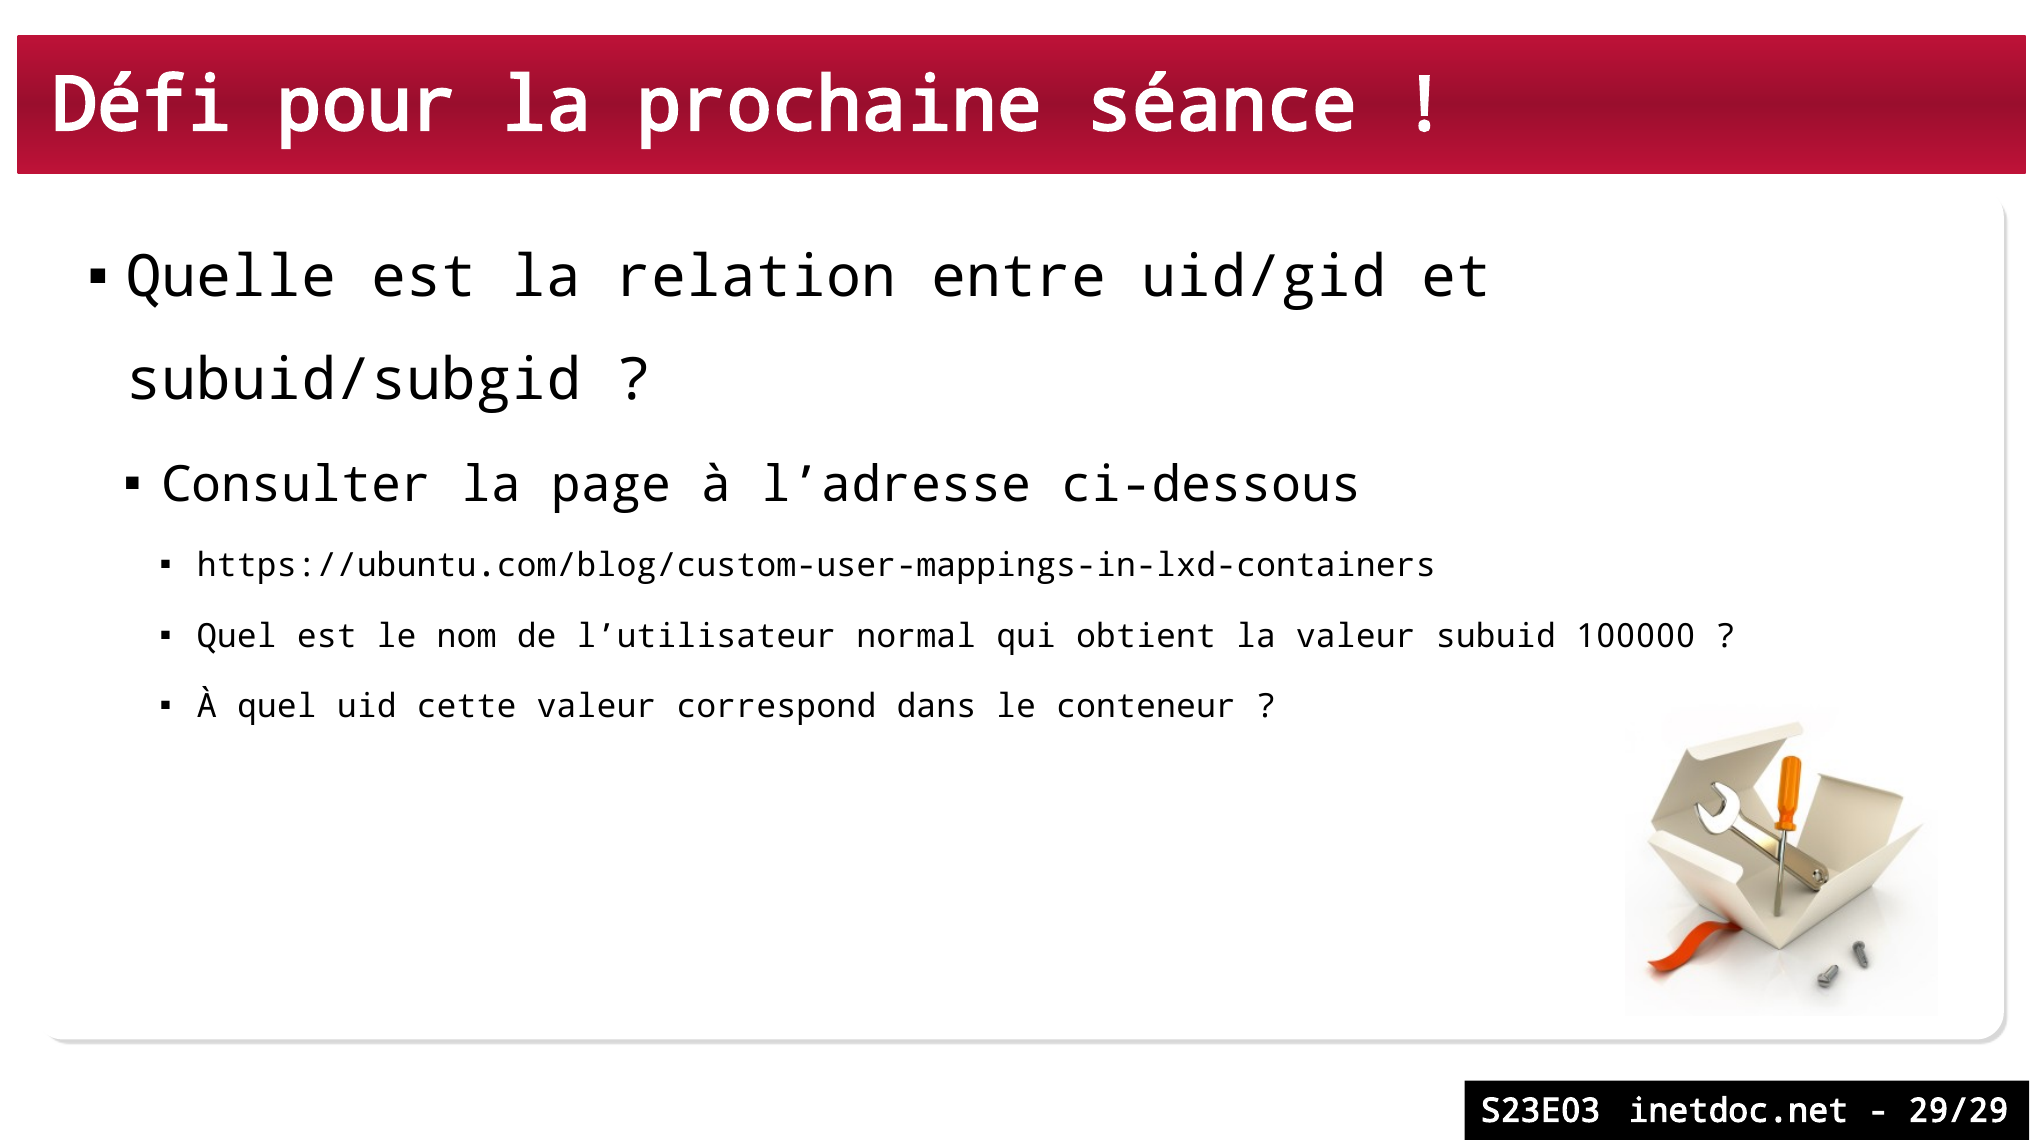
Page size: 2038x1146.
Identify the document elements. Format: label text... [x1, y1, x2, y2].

text_box Quelle est la relation entre uid/gid et subuid/subgid ? Consulter la page à l’adresse ci-dessous https://ubuntu.com/blog/custom-user-mappings-in-lxd-containers Quel est le nom de l’utilisateur normal qui obtient la valeur subuid 100000 ? À quel uid cette valeur correspond dans le conteneur ? [35, 188, 2004, 1040]
text_box S23E03 inetdoc.net - <numéro>/29 [1464, 1080, 2030, 1140]
text_box Défi pour la prochaine séance ! [17, 35, 2026, 174]
picture [1625, 704, 1938, 1016]
